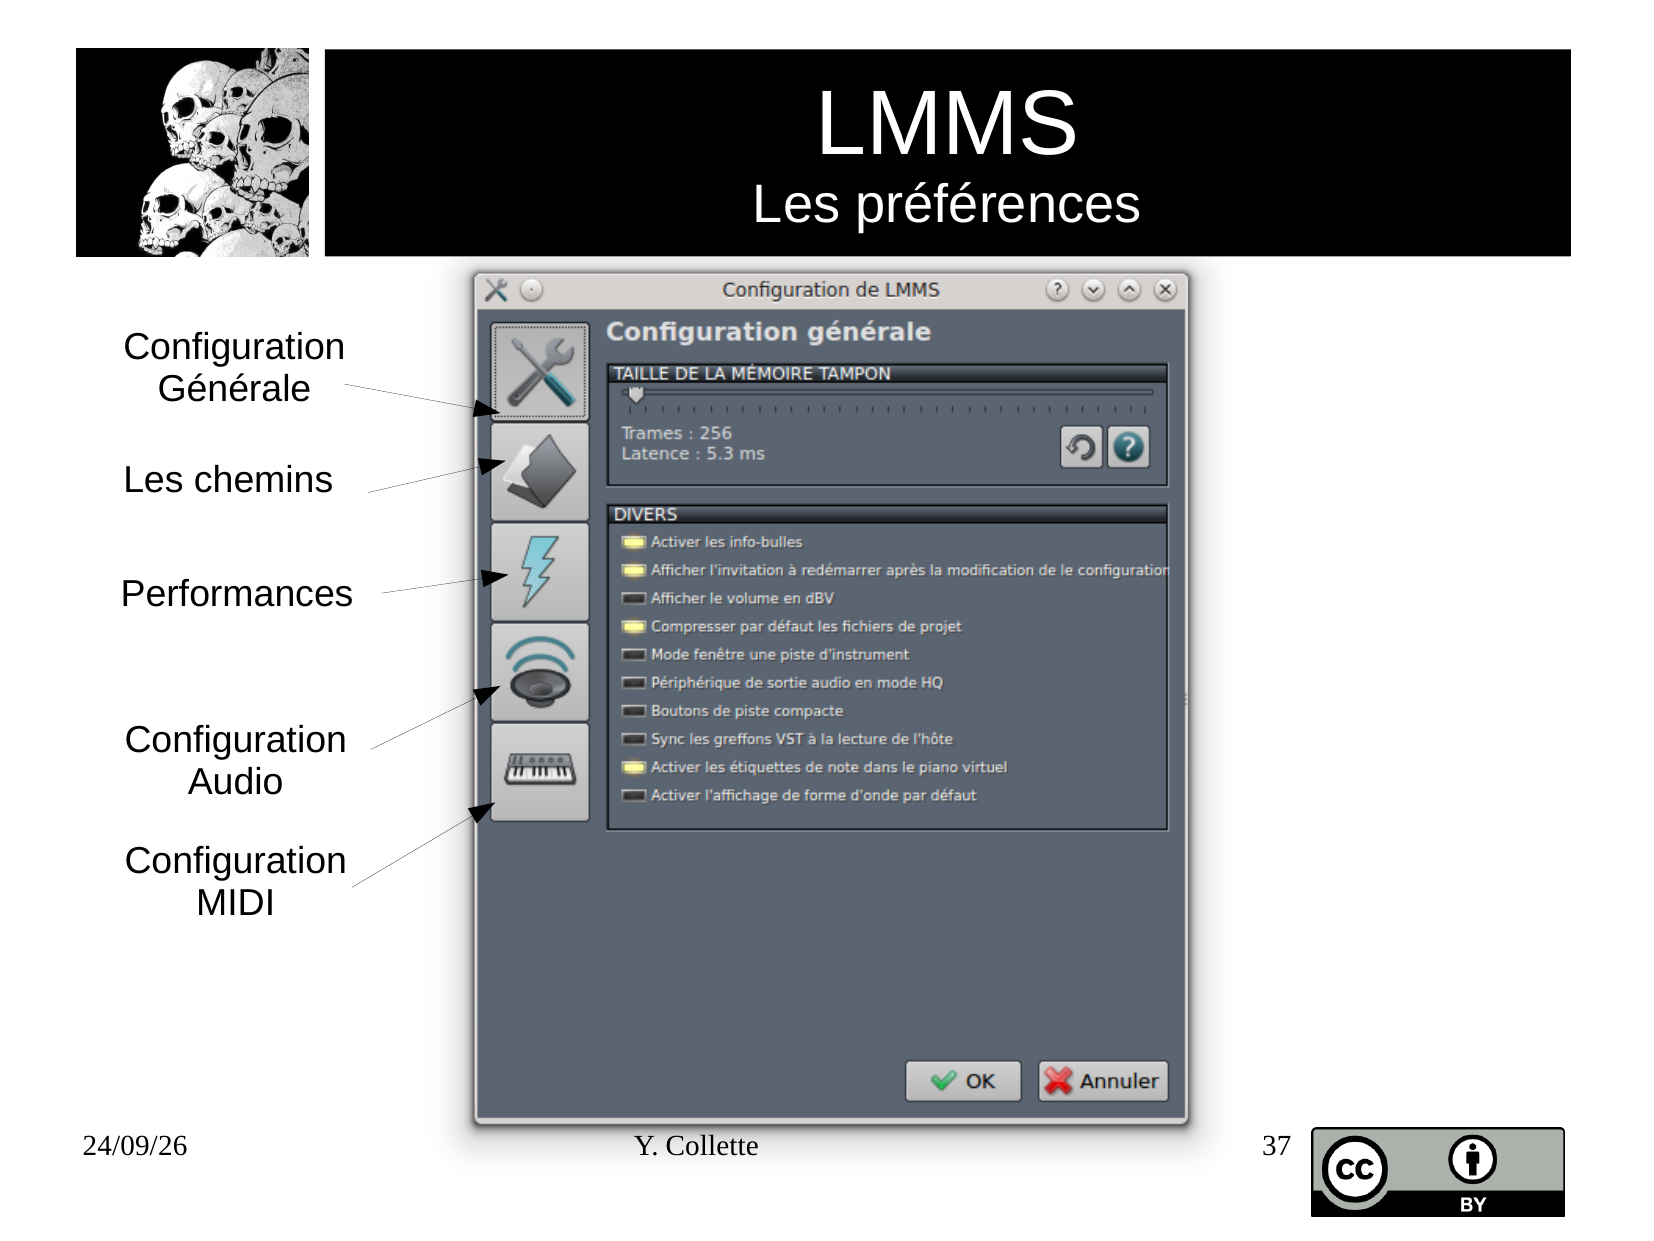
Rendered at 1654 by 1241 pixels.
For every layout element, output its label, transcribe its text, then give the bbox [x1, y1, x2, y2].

text_box Configuration MIDI [100, 832, 371, 932]
text_box Performances [105, 565, 382, 623]
text_box Configuration Générale [100, 317, 369, 417]
picture [1311, 1127, 1565, 1217]
text_box Configuration Audio [100, 711, 371, 811]
title LMMS Les préférences [324, 49, 1571, 257]
picture [412, 211, 1251, 1187]
picture [76, 48, 309, 257]
text_box Les chemins [108, 450, 369, 508]
